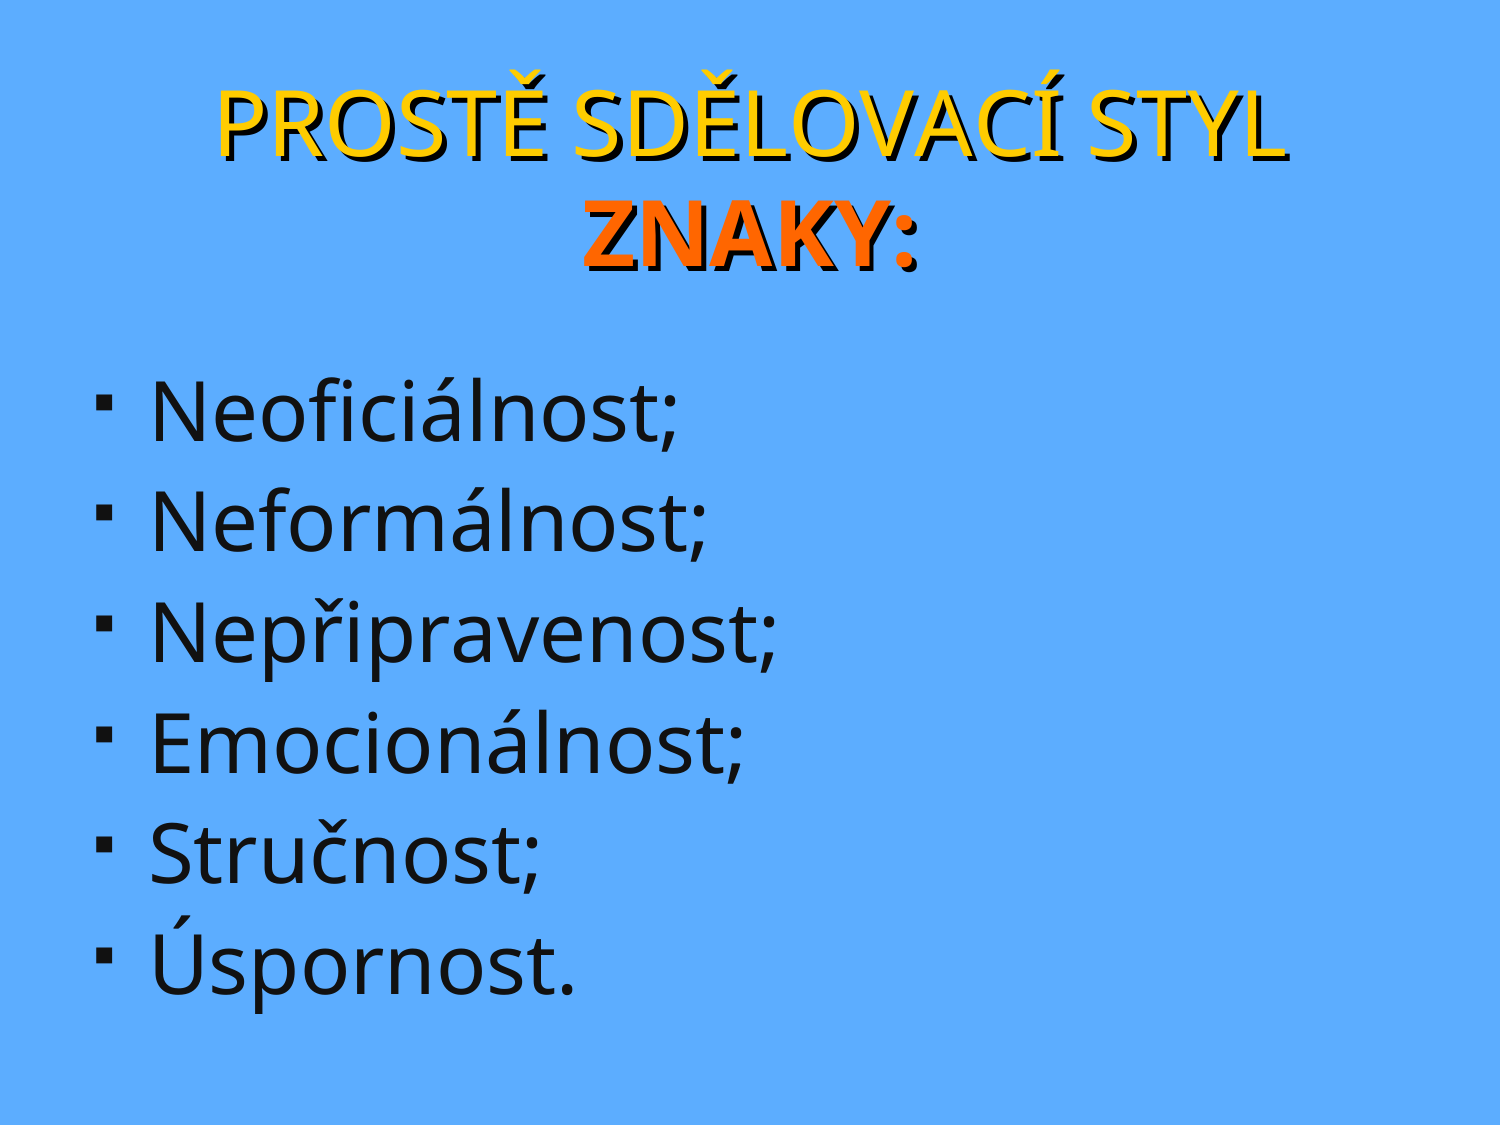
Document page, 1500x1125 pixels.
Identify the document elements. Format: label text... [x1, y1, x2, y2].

title PROSTĚ SDĚLOVACÍ STYL ZNAKY: [75, 57, 1426, 293]
list Neoficiálnost; Neformálnost; Nepřipravenost; Emocionálnost; Stručnost; Úspornost. [76, 361, 1427, 1125]
